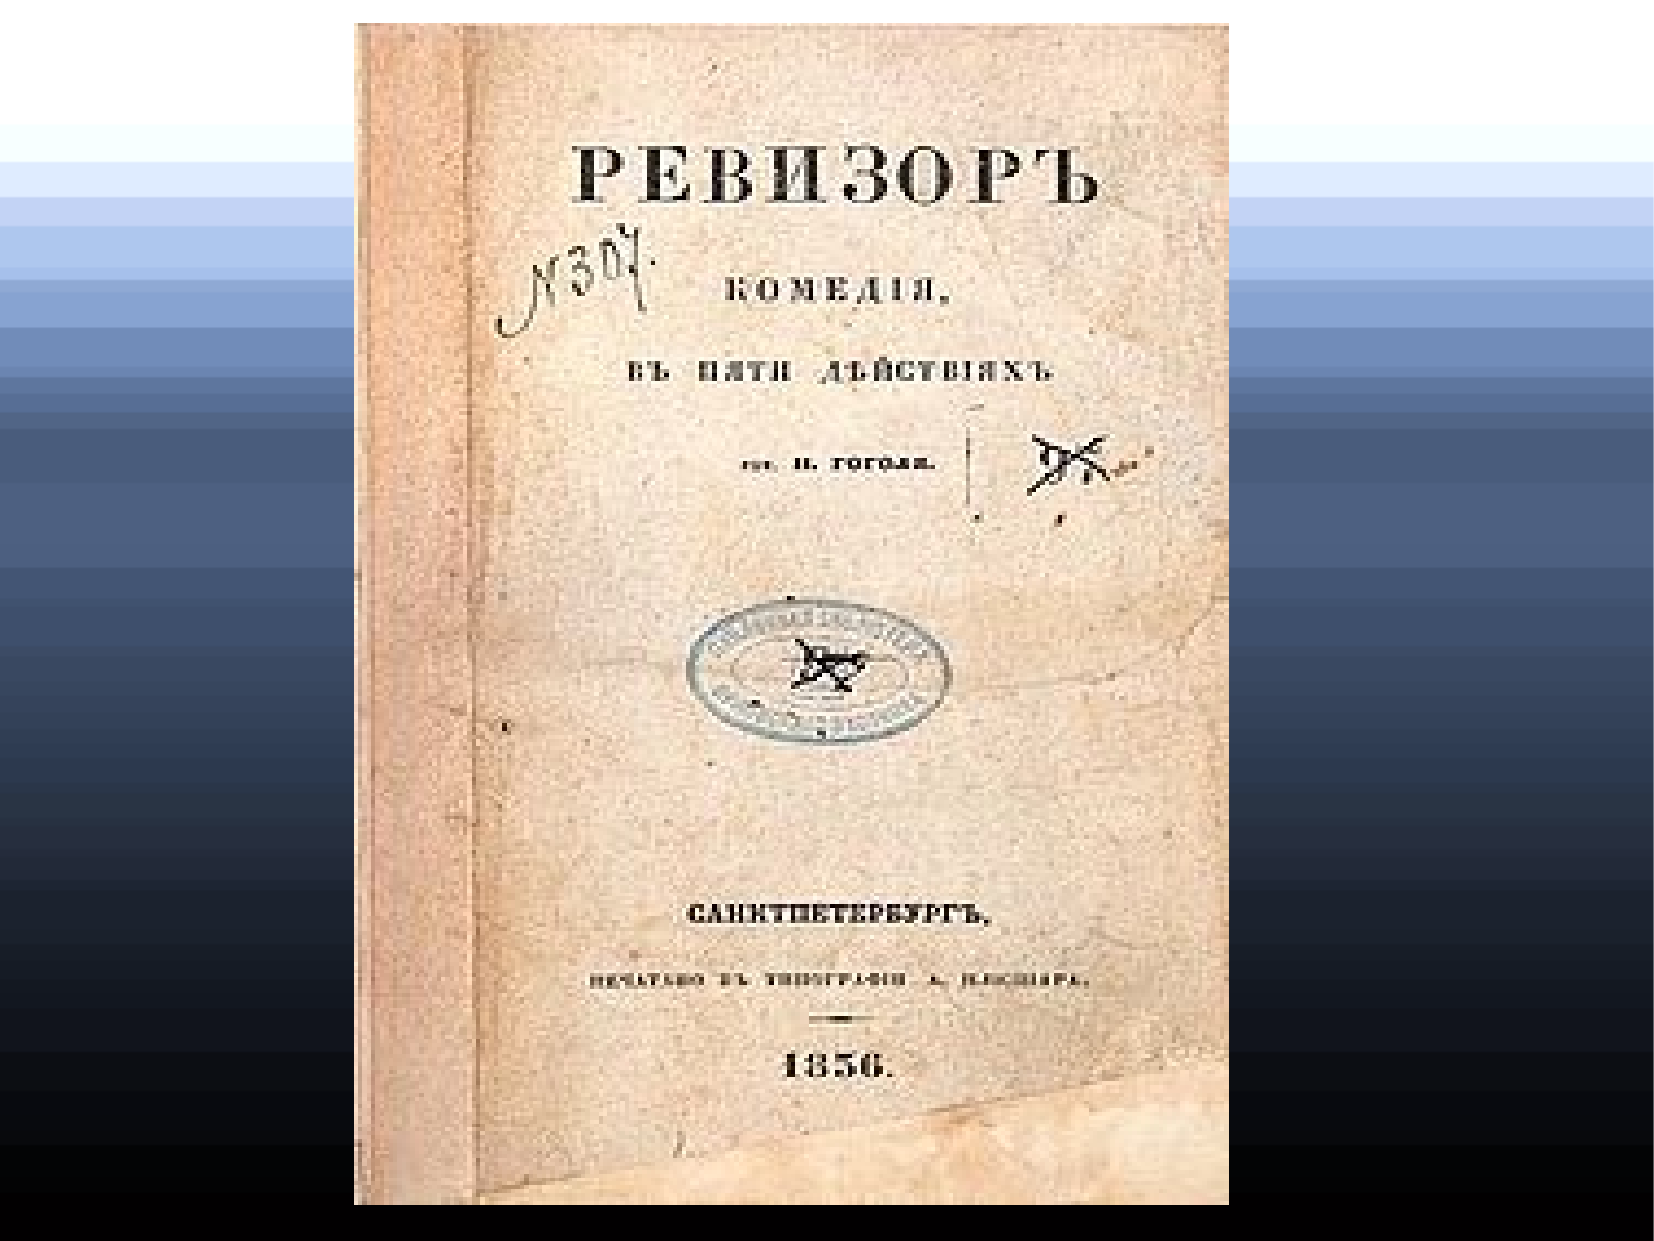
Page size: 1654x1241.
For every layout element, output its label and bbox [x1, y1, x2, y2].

picture [354, 23, 1229, 1205]
